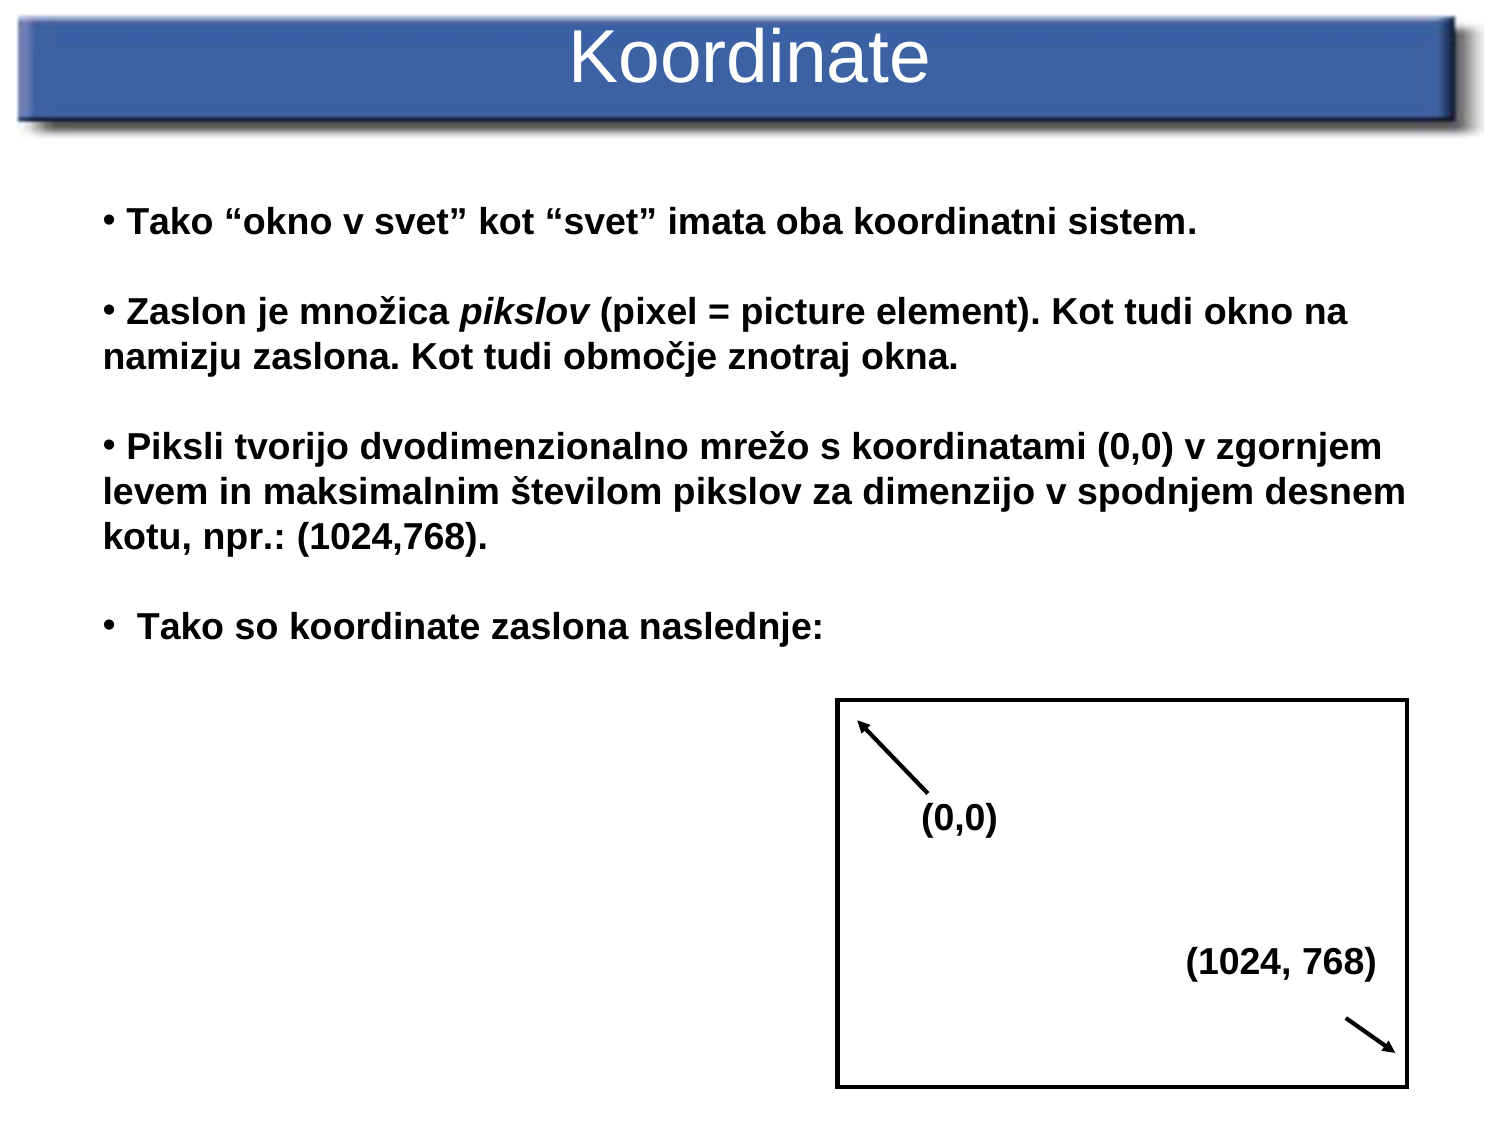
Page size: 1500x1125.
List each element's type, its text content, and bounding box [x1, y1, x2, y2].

text_box (0,0) [906, 785, 1102, 845]
text_box Tako “okno v svet” kot “svet” imata oba koordinatni sistem. Zaslon je množica pikslov (pixel = picture element). Kot tudi okno na namizju zaslona. Kot tudi območje znotraj okna. Piksli tvorijo dvodimenzionalno mrežo s koordinatami (0,0) v zgornjem levem in maksimalnim številom pikslov za dimenzijo v spodnjem desnem kotu, npr.: (1024,768). Tako so koordinate zaslona naslednje: [87, 100, 1425, 655]
picture [16, 13, 100, 141]
text_box (1024, 768) [1170, 929, 1436, 990]
picture [1400, 13, 1484, 141]
text_box Koordinate [100, 0, 1400, 105]
